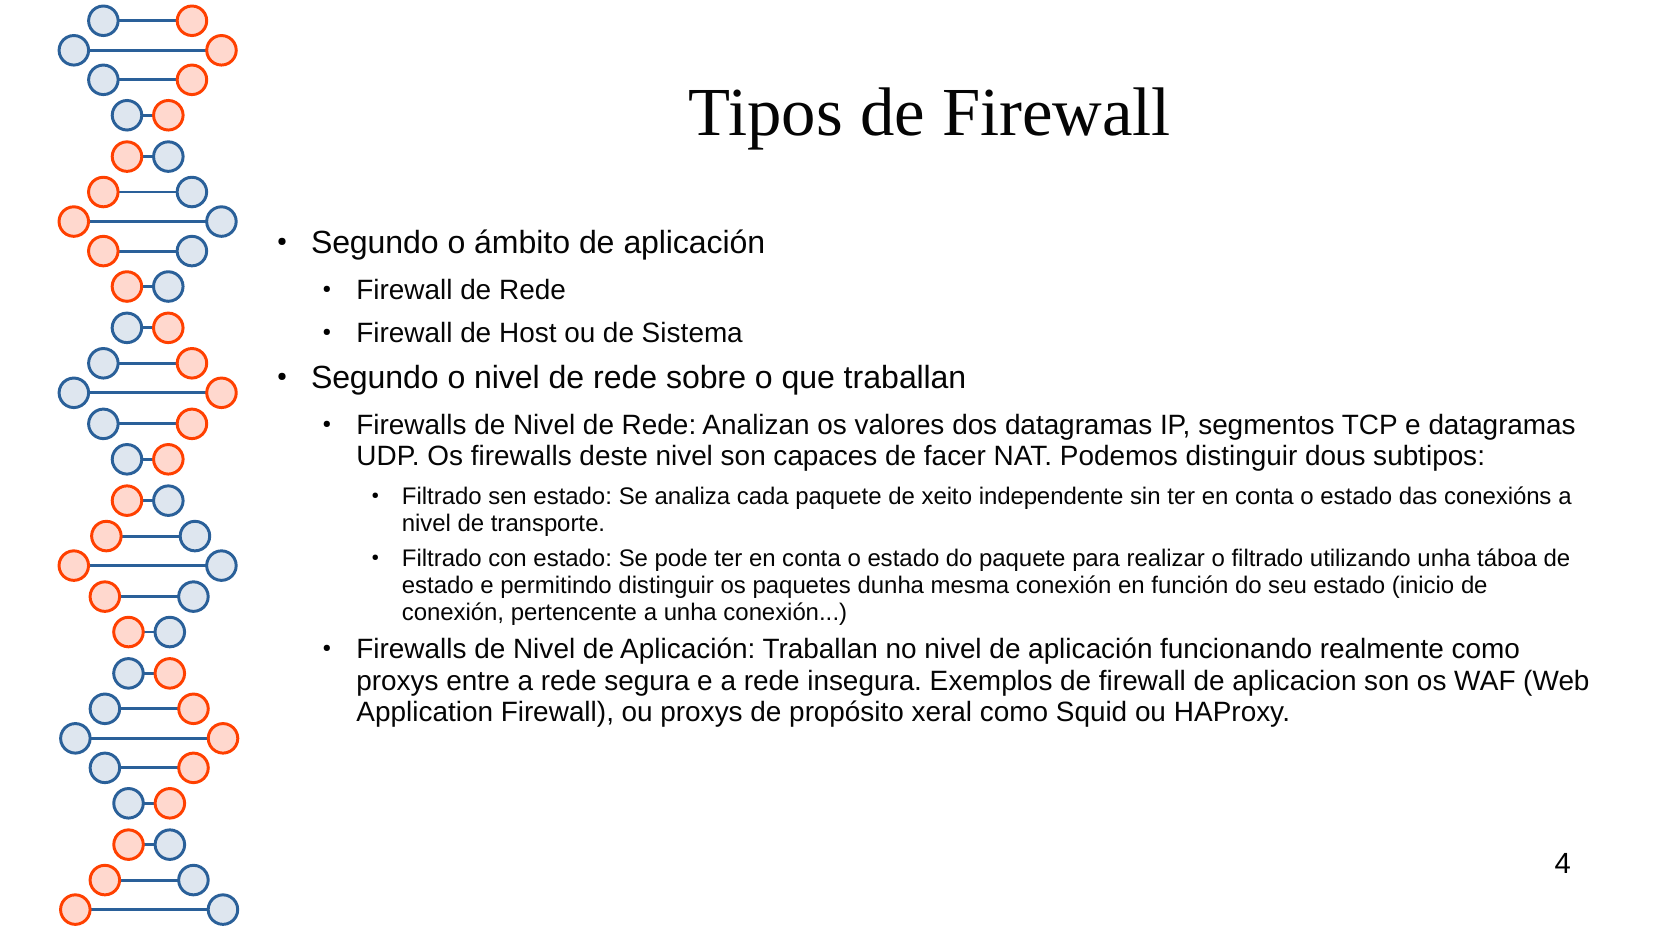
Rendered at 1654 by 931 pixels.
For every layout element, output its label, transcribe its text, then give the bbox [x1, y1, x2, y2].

title Tipos de Firewall [265, 35, 1595, 189]
list Segundo o ámbito de aplicación Firewall de Rede Firewall de Host ou de Sistema Segundo o nivel de rede sobre o que traballan Firewalls de Nivel de Rede: Analizan os valores dos datagramas IP, segmentos TCP e datagramas UDP. Os firewalls deste nivel son capaces de facer NAT. Podemos distinguir dous subtipos: Filtrado sen estado: Se analiza cada paquete de xeito independente sin ter en conta o estado das conexións a nivel de transporte. Filtrado con estado: Se pode ter en conta o estado do paquete para realizar o filtrado utilizando unha táboa de estado e permitindo distinguir os paquetes dunha mesma conexión en función do seu estado (inicio de conexión, pertencente a unha conexión...) Firewalls de Nivel de Aplicación: Traballan no nivel de aplicación funcionando realmente como proxys entre a rede segura e a rede insegura. Exemplos de firewall de aplicacion son os WAF (Web Application Firewall), ou proxys de propósito xeral como Squid ou HAProxy. [265, 224, 1595, 764]
